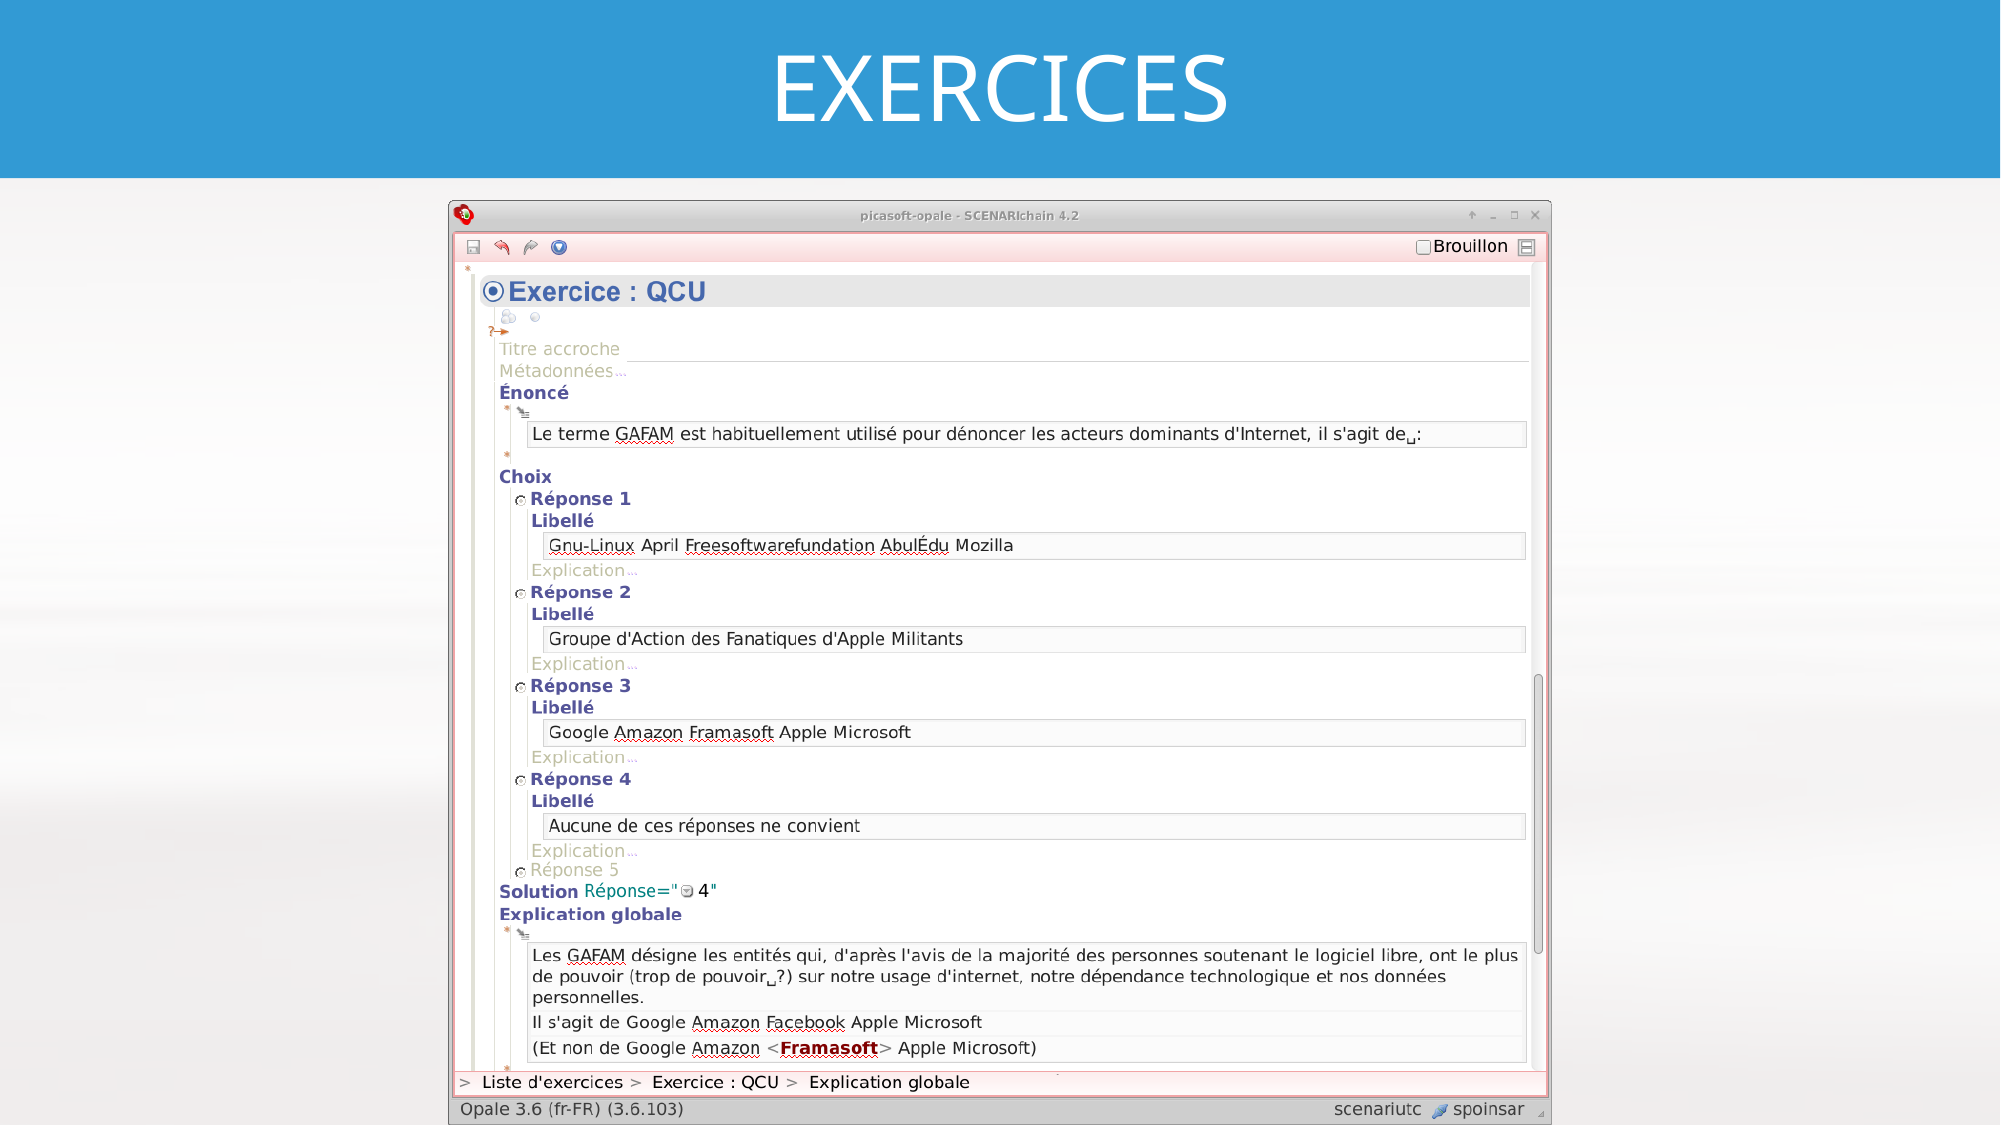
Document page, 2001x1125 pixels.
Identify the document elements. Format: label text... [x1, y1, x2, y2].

picture [448, 200, 1552, 1125]
text_box Exercices [0, 0, 2000, 173]
